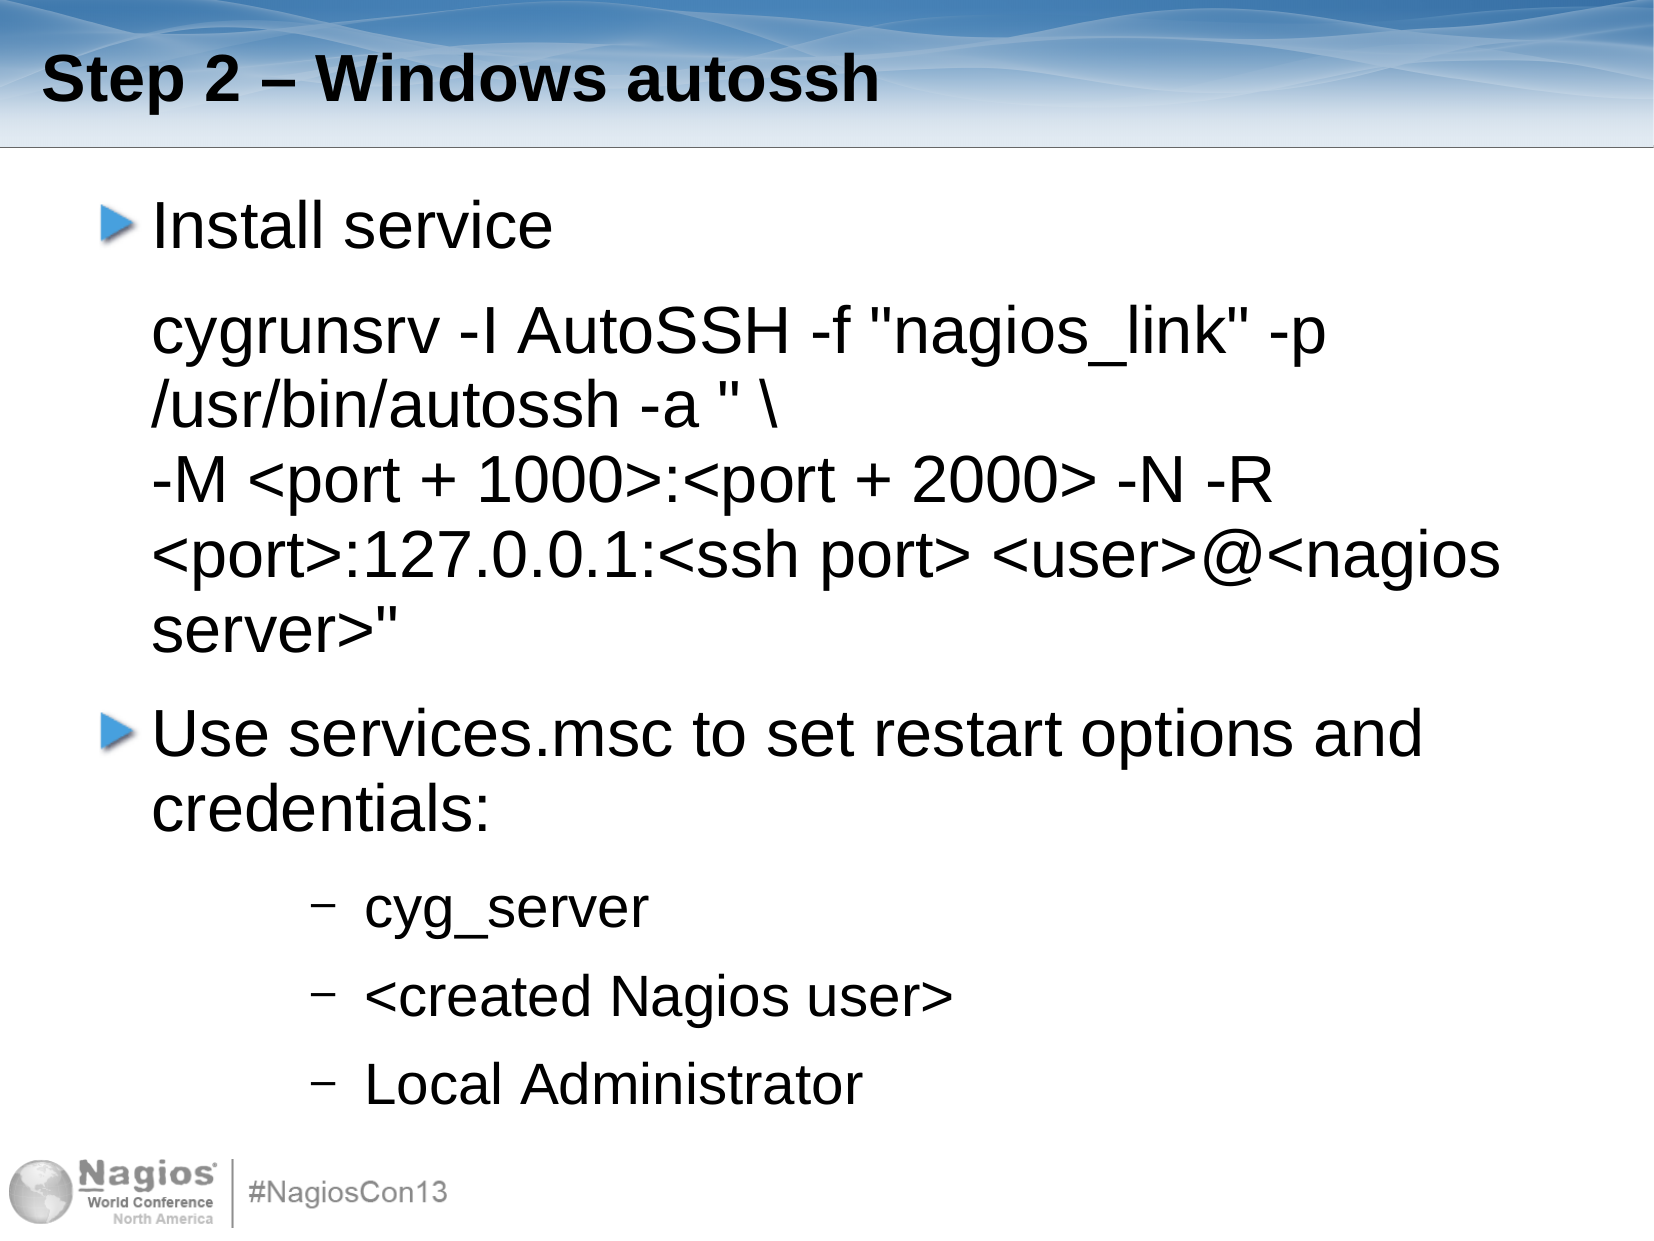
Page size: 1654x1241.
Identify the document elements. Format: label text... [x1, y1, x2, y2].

picture [0, 0, 1654, 147]
picture [9, 1159, 453, 1228]
list Install service cygrunsrv -I AutoSSH -f "nagios_link" -p /usr/bin/autossh -a " \ -M <port + 1000>:<port + 2000> -N -R <port>:127.0.0.1:<ssh port> <user>@<nagios server>" Use services.msc to set restart options and credentials: cyg_server <created Nagios user> Local Administrator [80, 188, 1569, 1118]
title Step 2 – Windows autossh [41, 29, 1248, 127]
